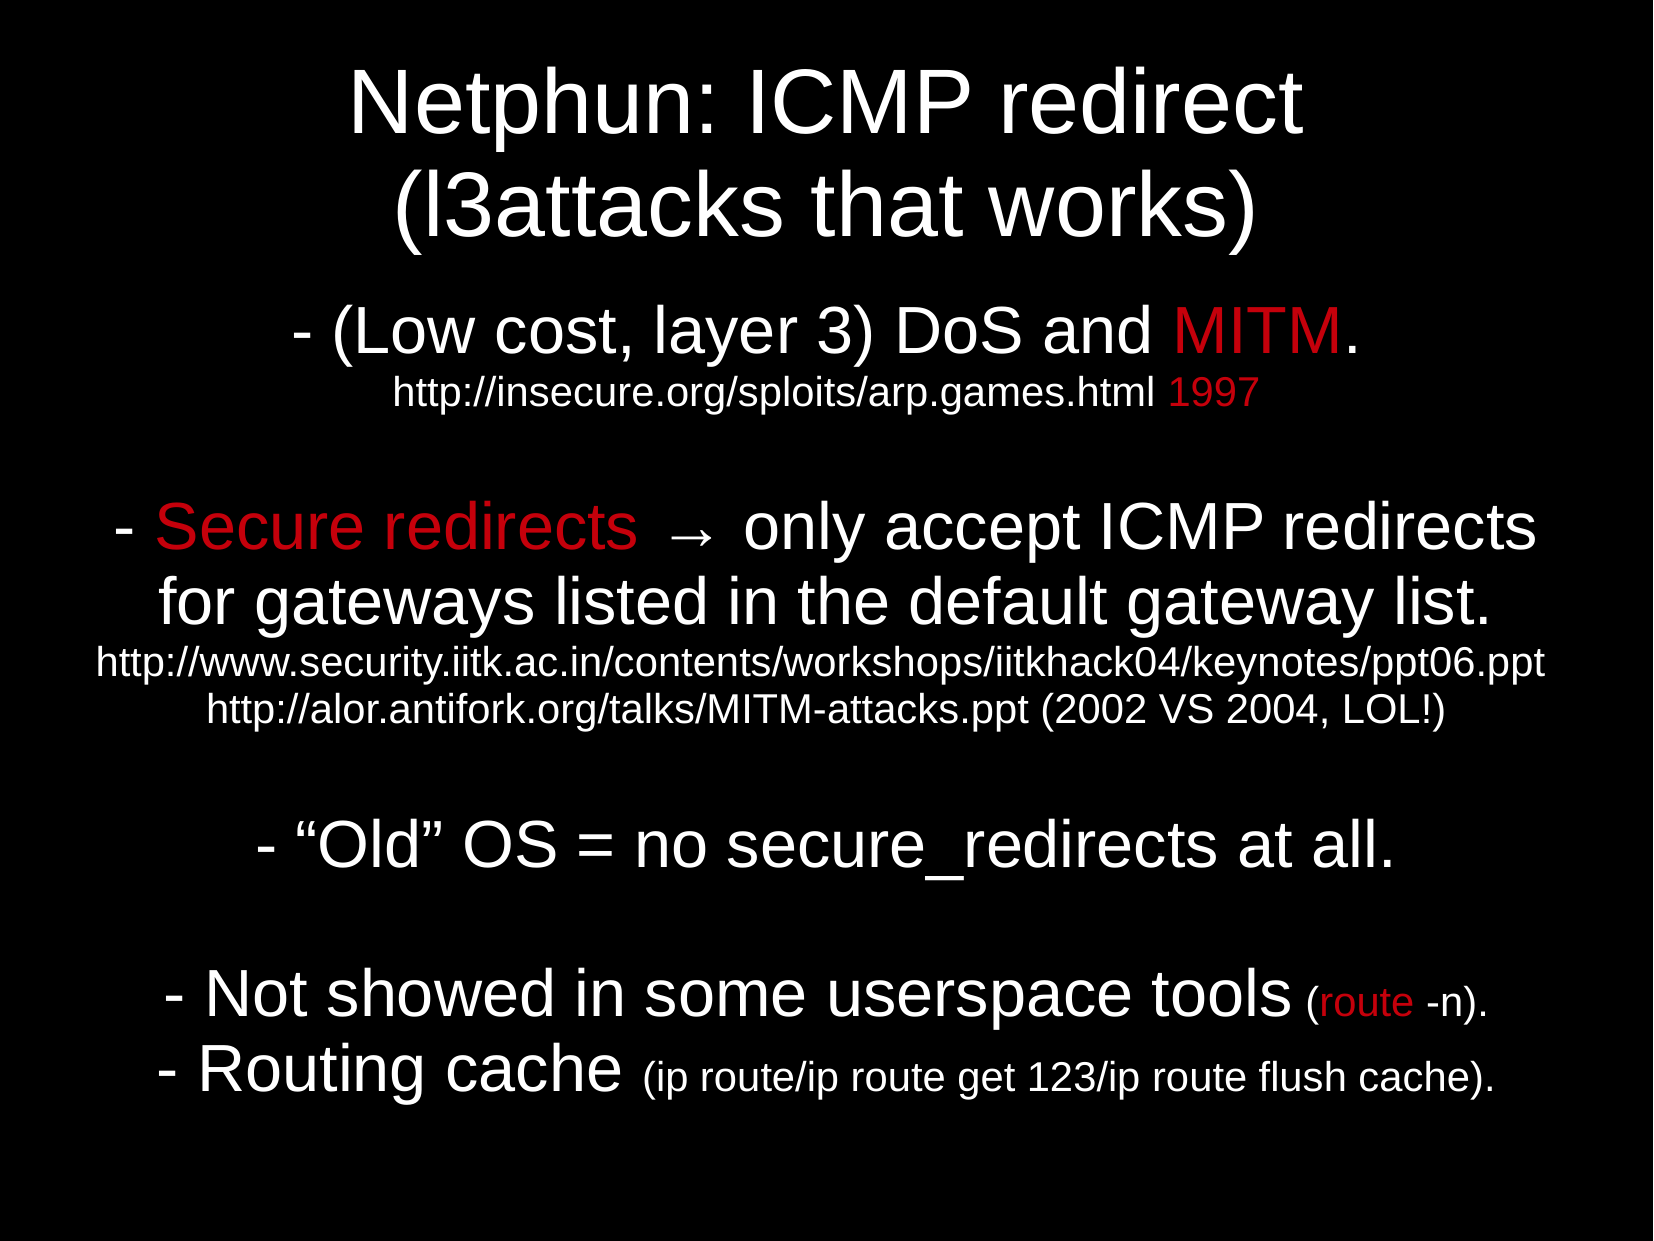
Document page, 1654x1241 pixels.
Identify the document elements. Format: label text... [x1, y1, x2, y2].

title Netphun: ICMP redirect (l3attacks that works) [82, 46, 1571, 210]
subtitle - (Low cost, layer 3) DoS and MITM. http://insecure.org/sploits/arp.games.html 1997 - Secure redirects → only accept ICMP redirects for gateways listed in the default gateway list. http://www.security.iitk.ac.in/contents/workshops/iitkhack04/keynotes/ppt06.ppt http://alor.antifork.org/talks/MITM-attacks.ppt (2002 VS 2004, LOL!) - “Old” OS = no secure_redirects at all. - Not showed in some userspace tools (route -n). - Routing cache (ip route/ip route get 123/ip route flush cache). [82, 210, 1571, 1189]
